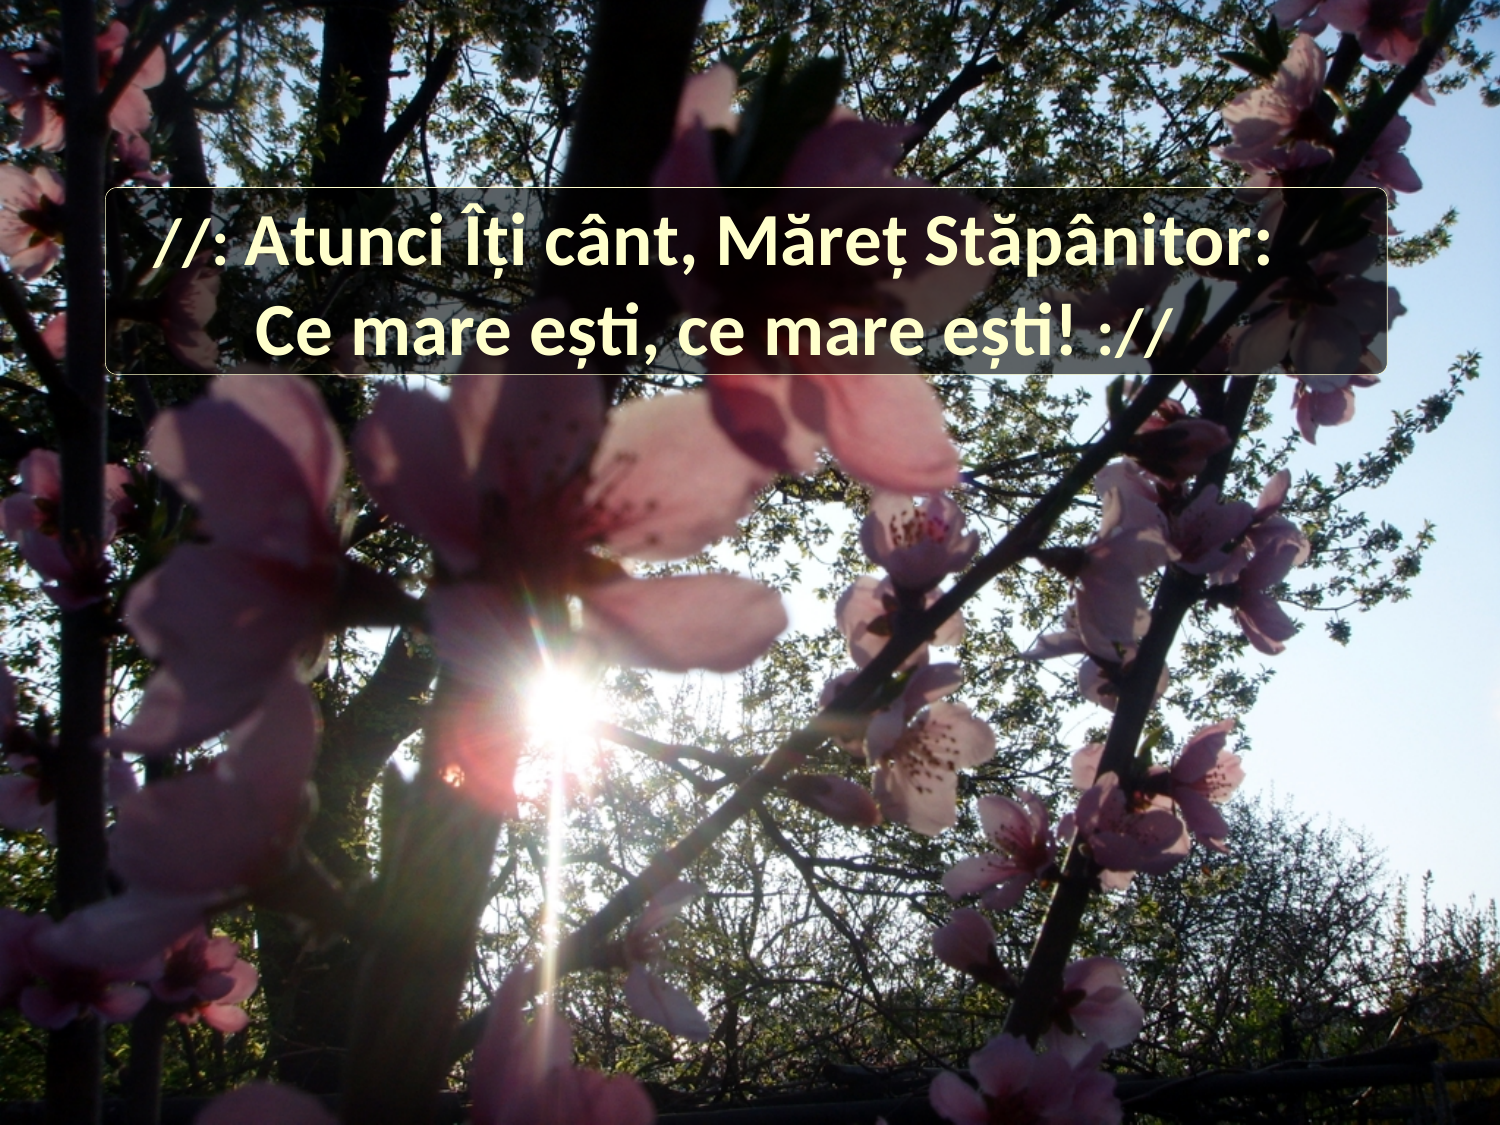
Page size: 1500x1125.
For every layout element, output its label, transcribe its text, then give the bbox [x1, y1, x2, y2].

text_box //: Atunci Îţi cânt, Măreţ Stăpânitor: Ce mare eşti, ce mare eşti! :// [105, 187, 1388, 375]
picture [0, 0, 1500, 1125]
